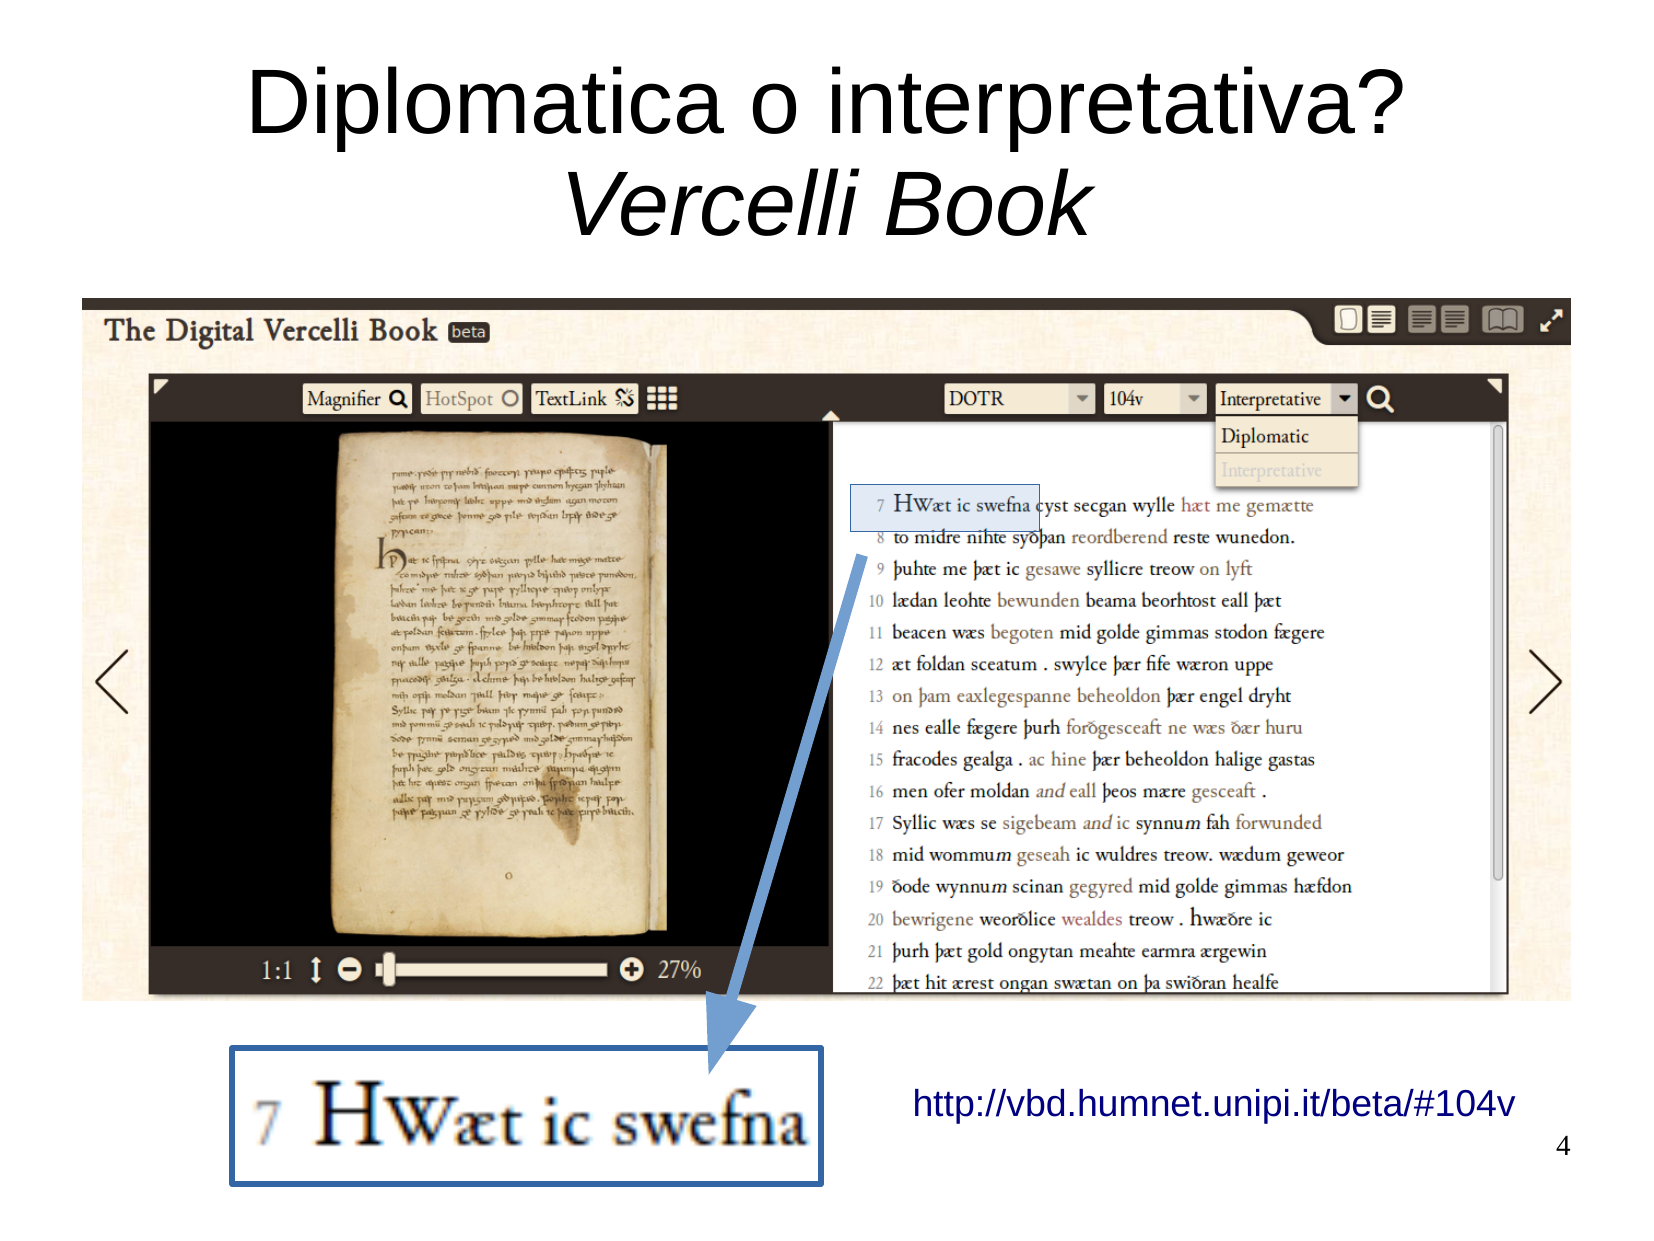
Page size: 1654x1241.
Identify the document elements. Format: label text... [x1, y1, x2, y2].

text_box [850, 484, 1040, 532]
picture [235, 1051, 819, 1182]
picture [82, 298, 1571, 1001]
text_box http://vbd.humnet.unipi.it/beta/#104v [897, 1074, 1548, 1151]
title Diplomatica o interpretativa? Vercelli Book [82, 49, 1571, 257]
